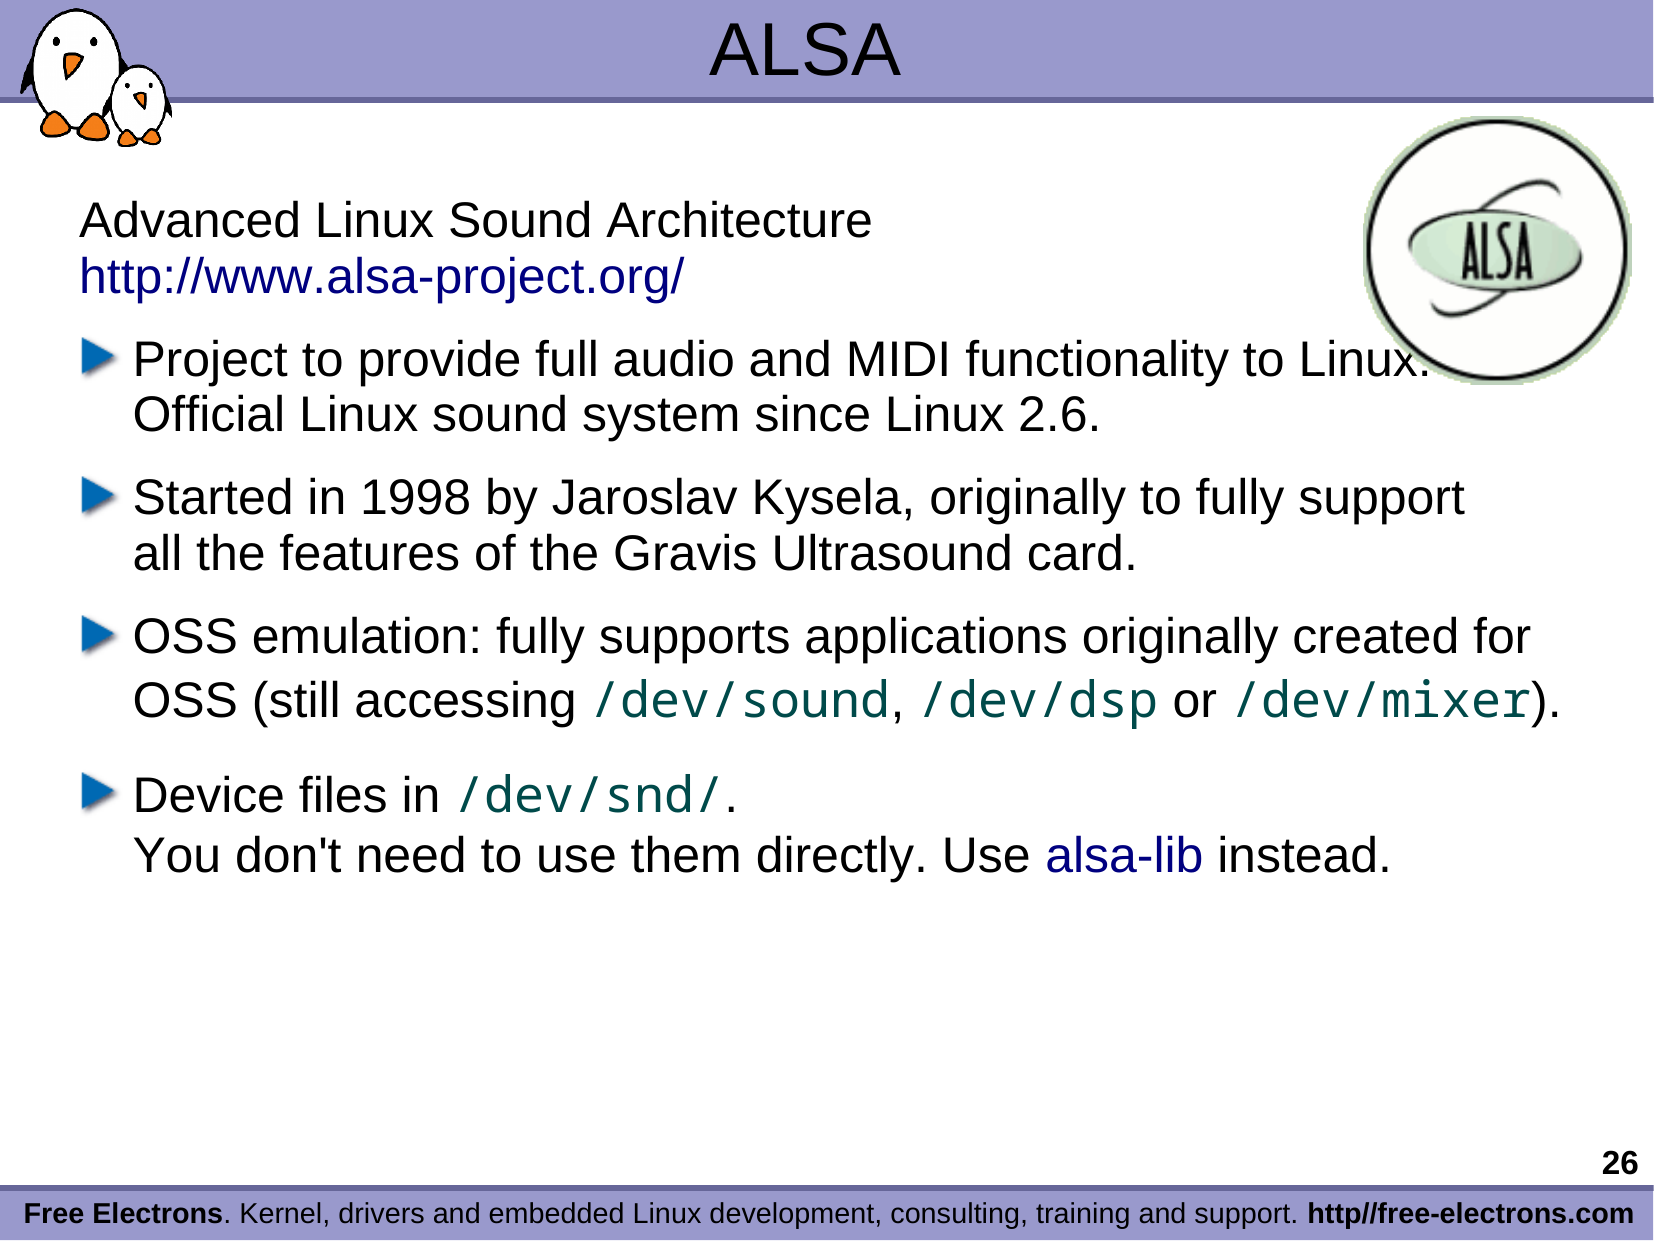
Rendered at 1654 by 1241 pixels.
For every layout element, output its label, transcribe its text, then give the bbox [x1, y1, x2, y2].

picture [1363, 116, 1632, 385]
title ALSA [60, 0, 1551, 100]
list Advanced Linux Sound Architecture http://www.alsa-project.org/ Project to provide full audio and MIDI functionality to Linux. Official Linux sound system since Linux 2.6. Started in 1998 by Jaroslav Kysela, originally to fully support all the features of the Gravis Ultrasound card. OSS emulation: fully supports applications originally created for OSS (still accessing /dev/sound, /dev/dsp or /dev/mixer). Device files in /dev/snd/. You don't need to use them directly. Use alsa-lib instead. [61, 192, 1571, 1042]
picture [20, 8, 172, 147]
